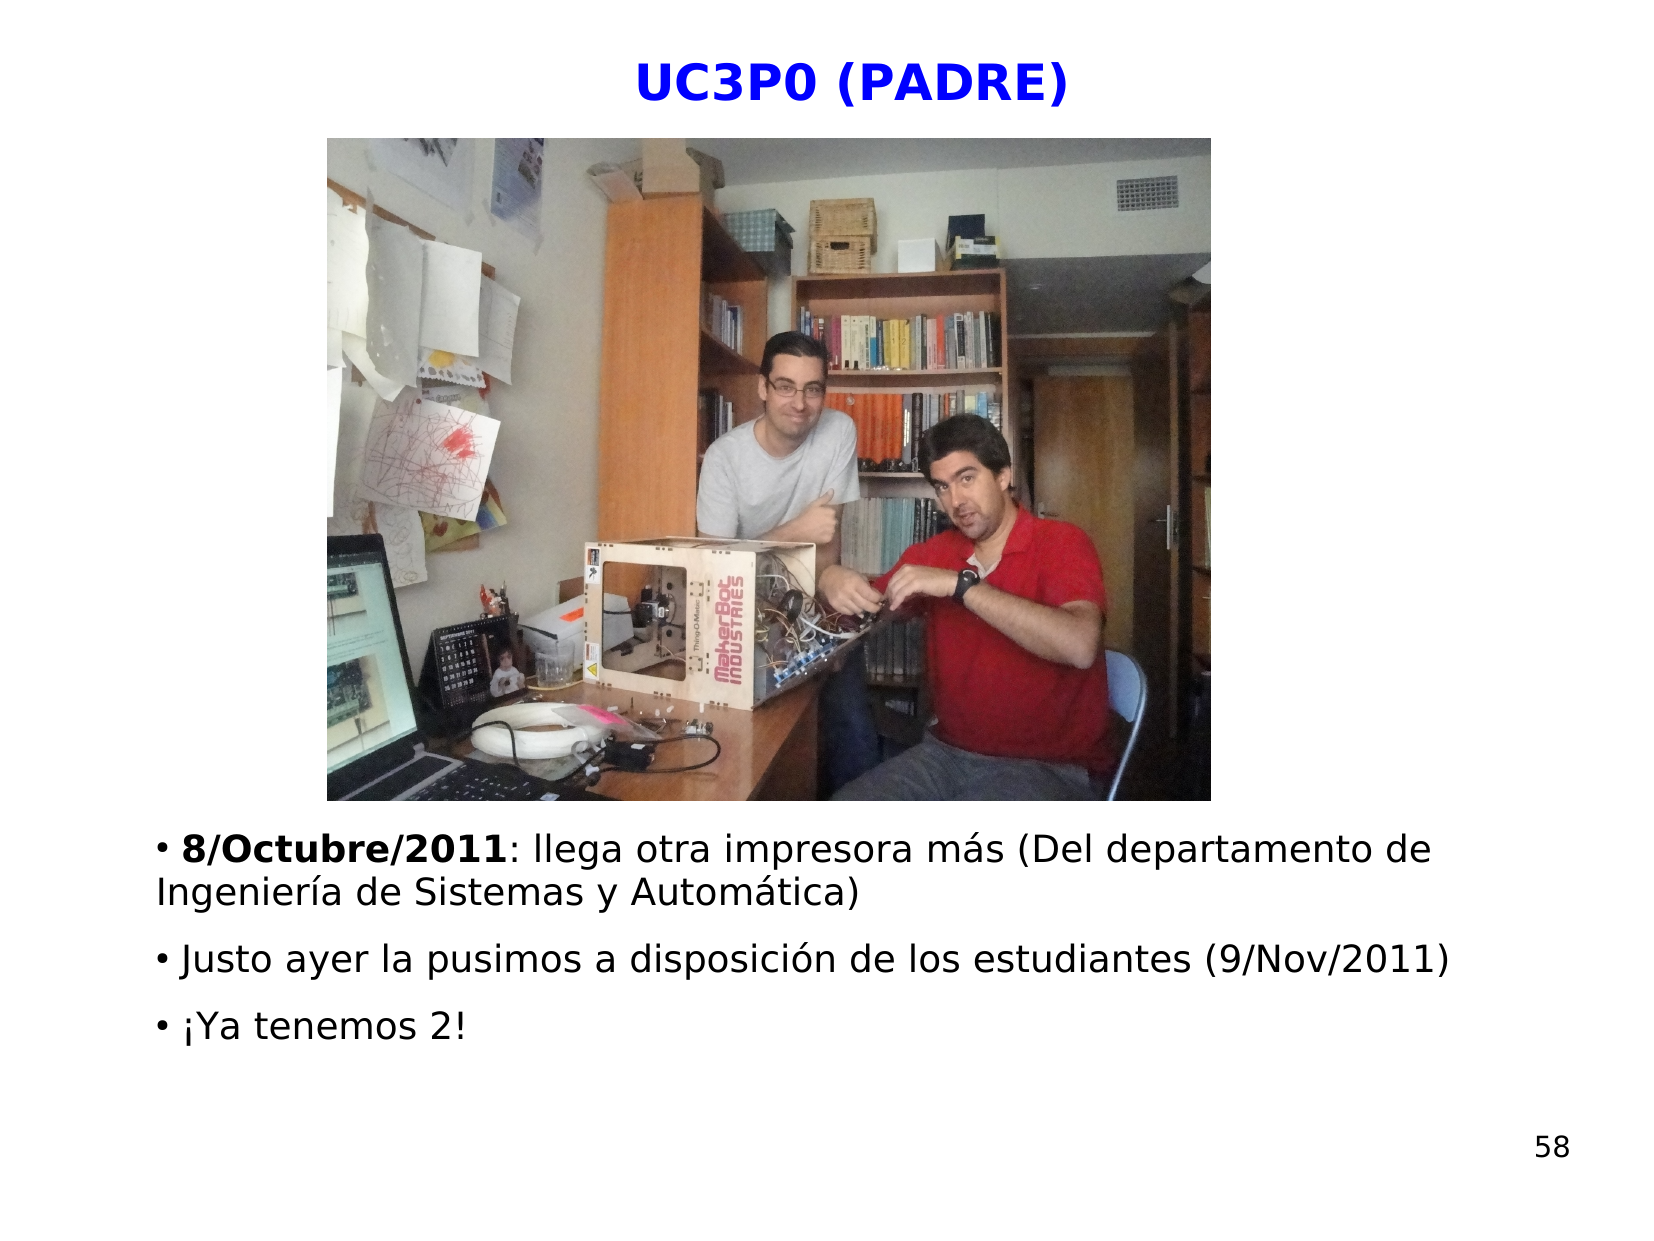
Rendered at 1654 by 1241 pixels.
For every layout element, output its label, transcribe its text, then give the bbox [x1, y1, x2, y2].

text_box 8/Octubre/2011: llega otra impresora más (Del departamento de Ingeniería de Sistemas y Automática) Justo ayer la pusimos a disposición de los estudiantes (9/Nov/2011) ¡Ya tenemos 2! [141, 819, 1531, 1057]
picture [327, 138, 1211, 801]
text_box UC3P0 (PADRE) [619, 46, 1086, 120]
